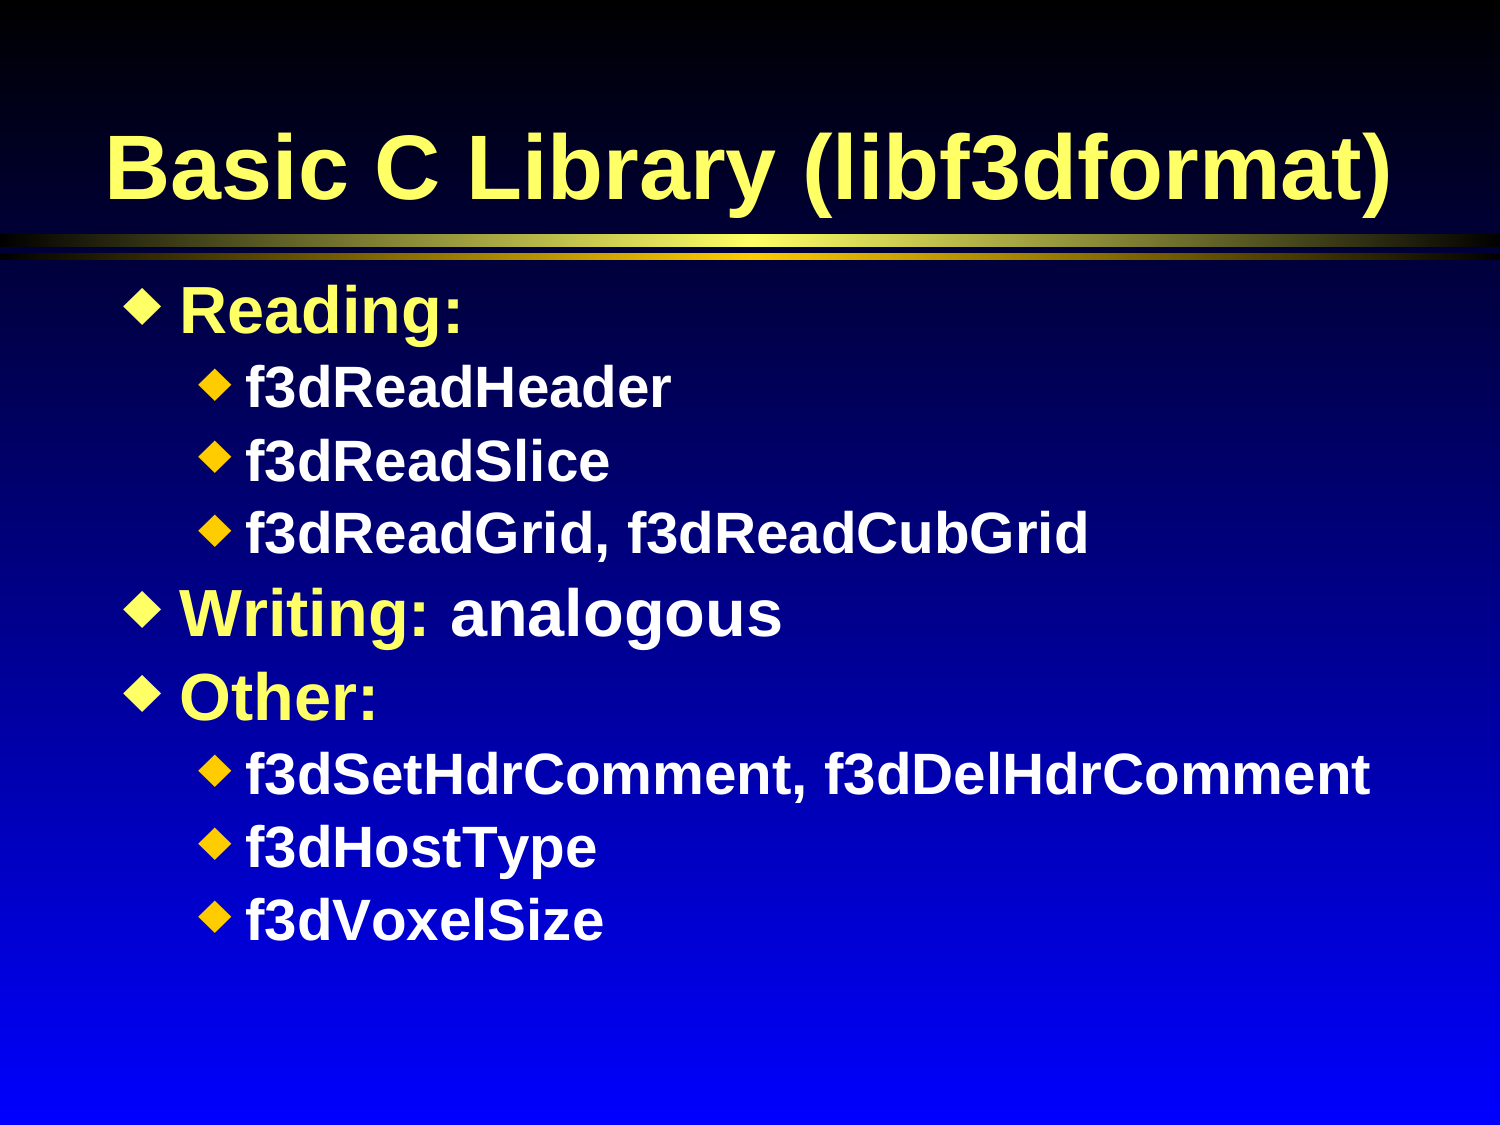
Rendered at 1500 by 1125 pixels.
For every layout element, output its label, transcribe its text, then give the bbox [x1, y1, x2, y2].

list Reading: f3dReadHeader f3dReadSlice f3dReadGrid, f3dReadCubGrid Writing: analogous Other: f3dSetHdrComment, f3dDelHdrComment f3dHostType f3dVoxelSize [108, 271, 1472, 1123]
title Basic C Library (libf3dformat) [39, 39, 1460, 227]
